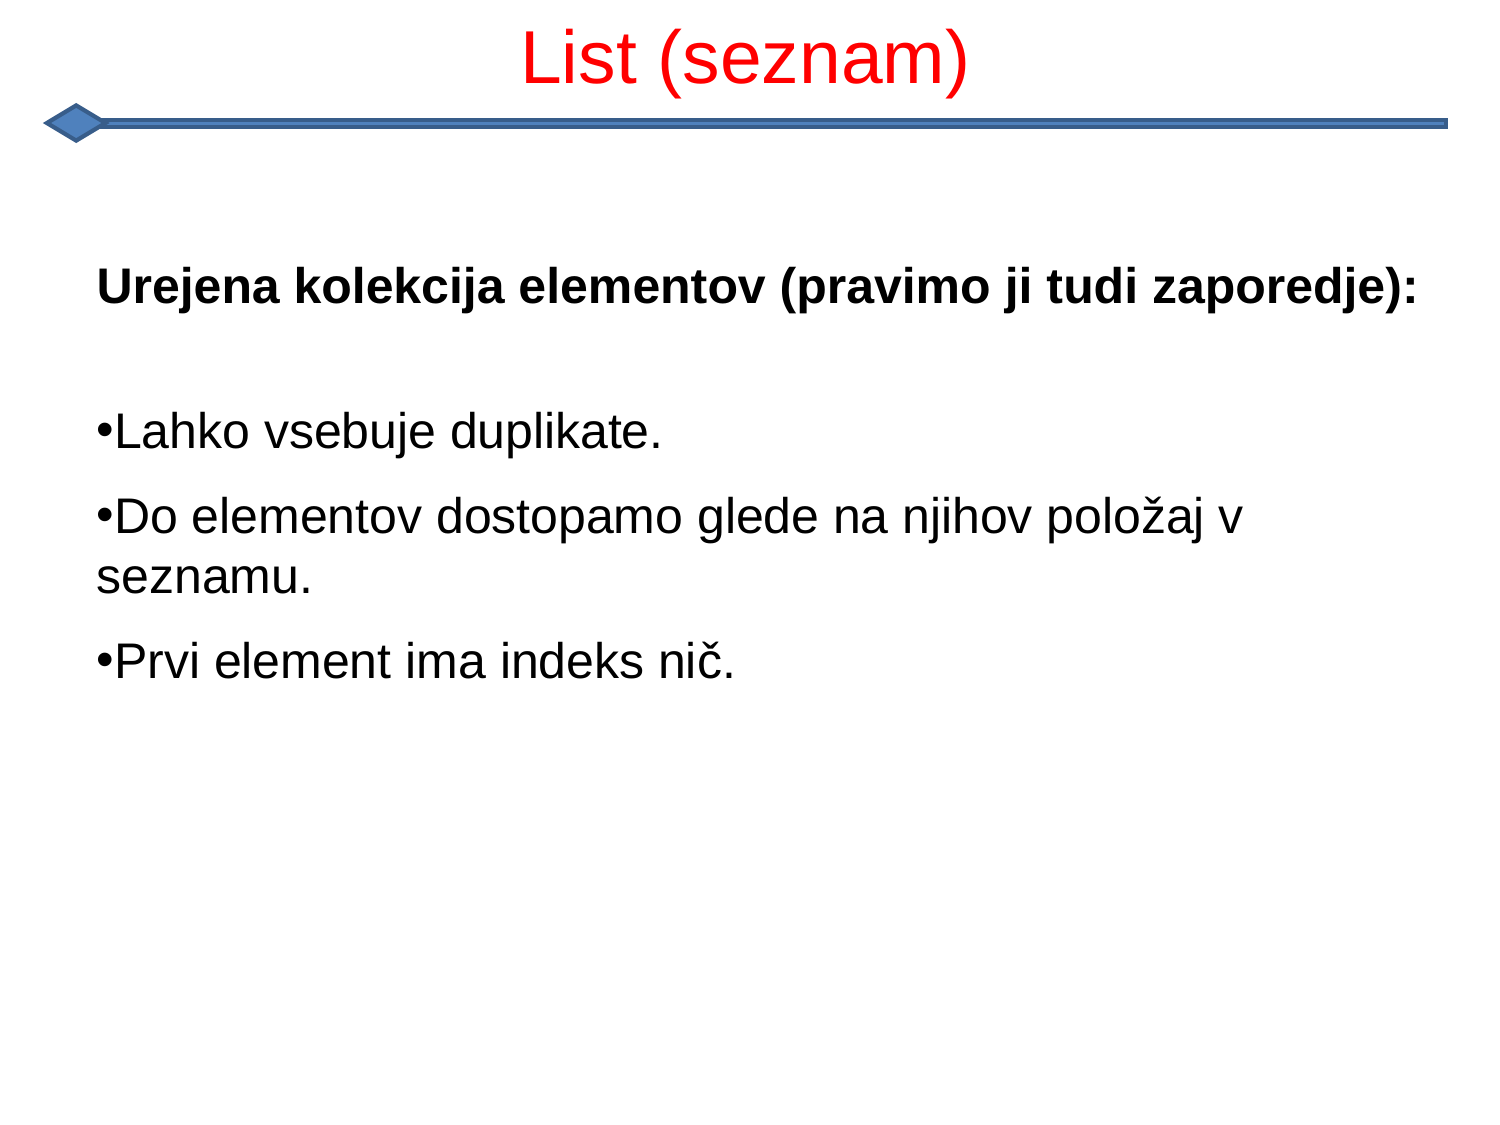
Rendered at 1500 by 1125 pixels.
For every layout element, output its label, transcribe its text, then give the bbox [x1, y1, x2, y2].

title List (seznam) [70, 0, 1421, 108]
text_box Urejena kolekcija elementov (pravimo ji tudi zaporedje): Lahko vsebuje duplikate. Do elementov dostopamo glede na njihov položaj v seznamu. Prvi element ima indeks nič. [81, 246, 1454, 697]
